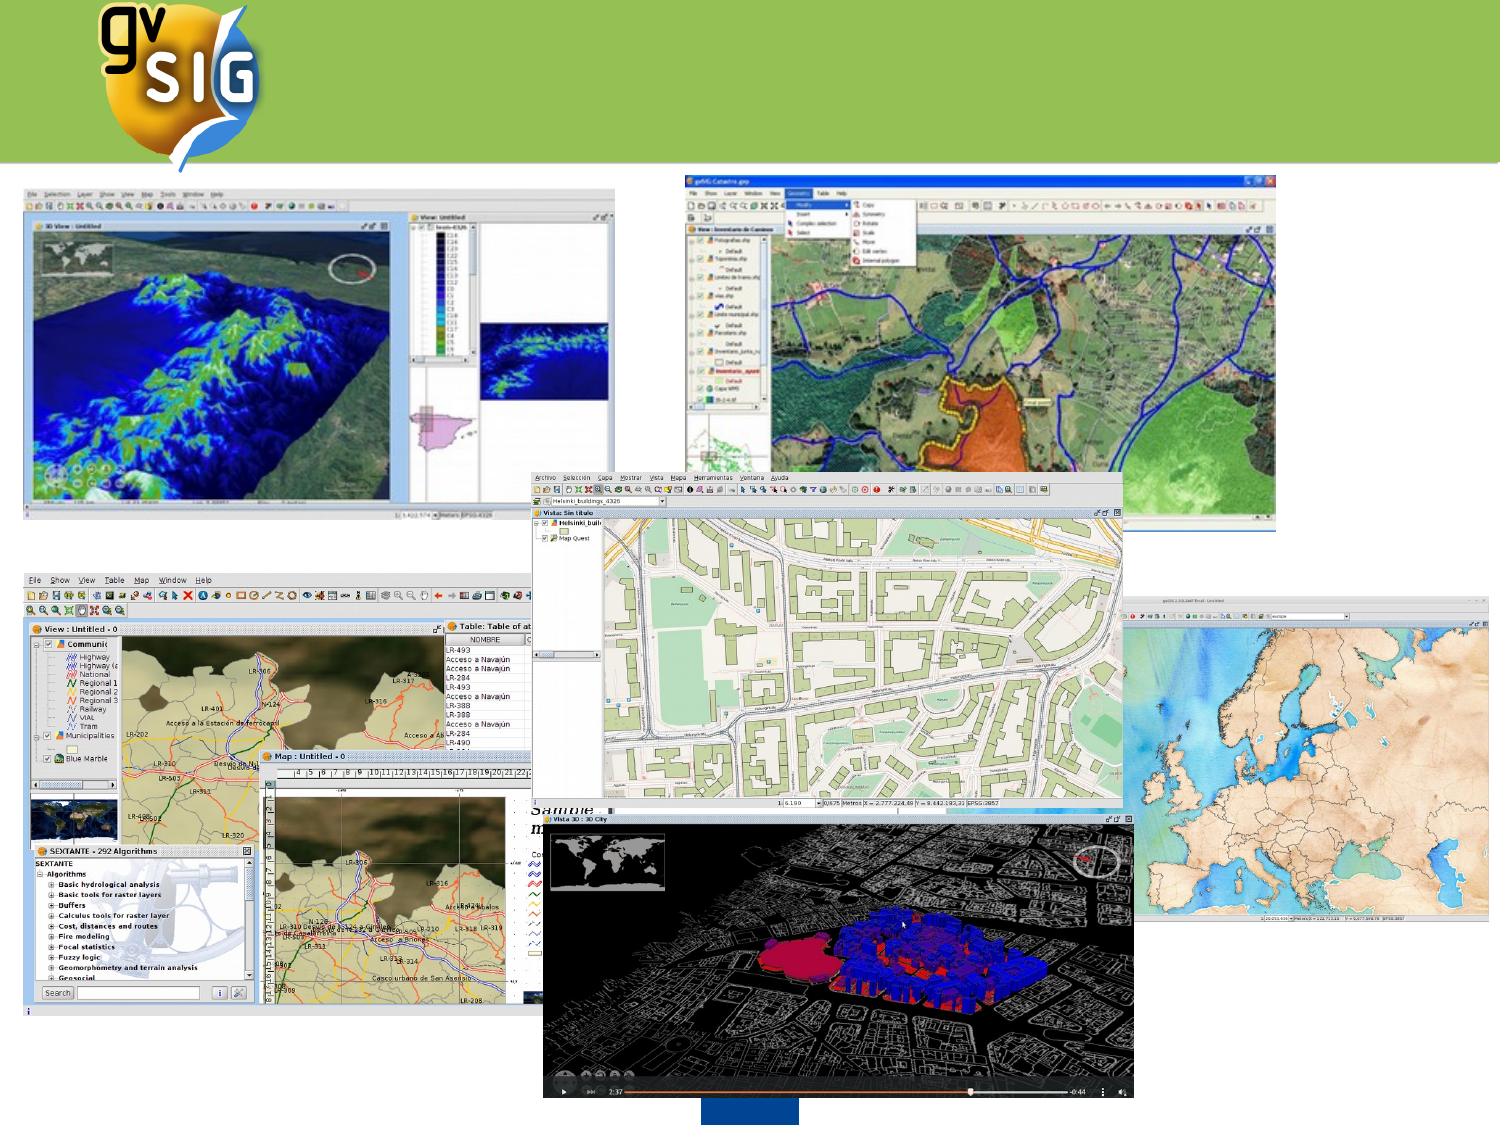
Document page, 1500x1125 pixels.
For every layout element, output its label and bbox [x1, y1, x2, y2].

picture [23, 175, 1489, 1125]
picture [64, 2, 301, 173]
